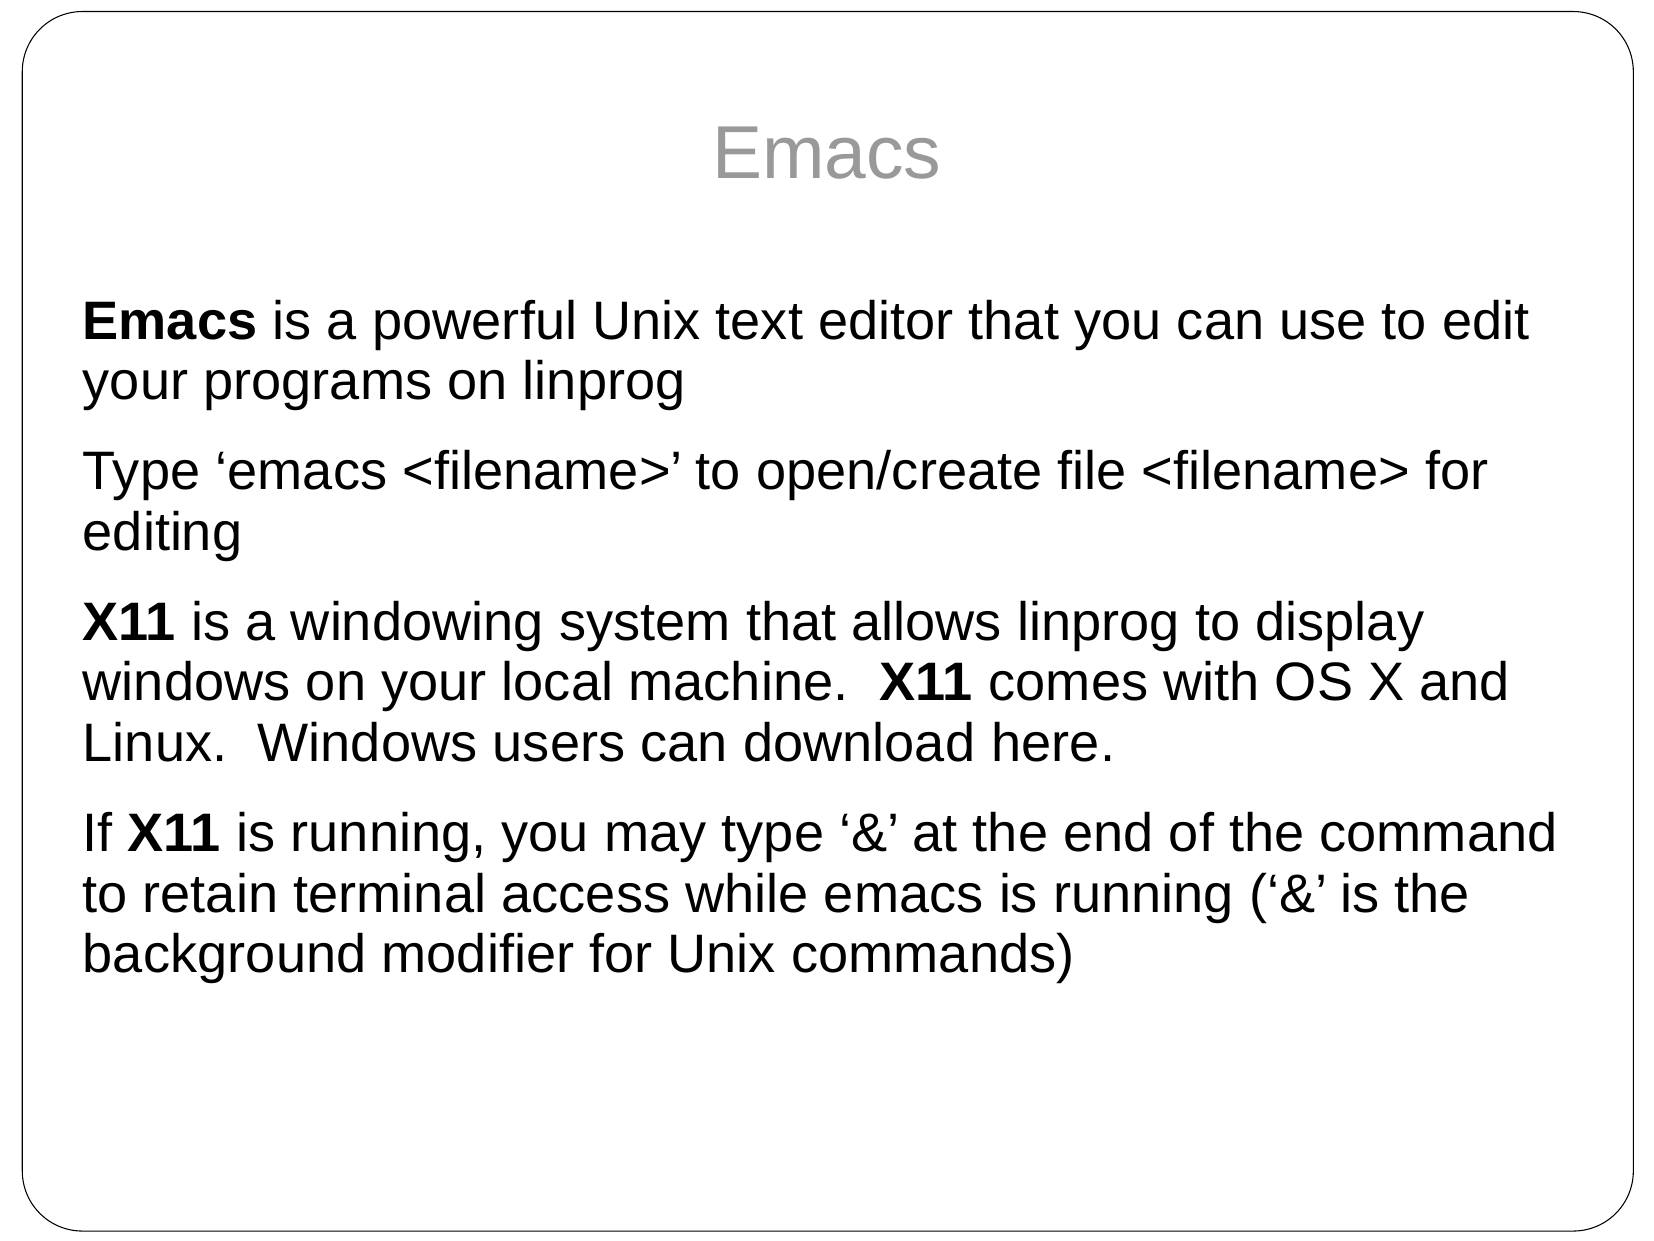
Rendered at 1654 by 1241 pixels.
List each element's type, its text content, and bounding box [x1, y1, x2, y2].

list Emacs is a powerful Unix text editor that you can use to edit your programs on linprog Type ‘emacs <filename>’ to open/create file <filename> for editing X11 is a windowing system that allows linprog to display windows on your local machine. X11 comes with OS X and Linux. Windows users can download here. If X11 is running, you may type ‘&’ at the end of the command to retain terminal access while emacs is running (‘&’ is the background modifier for Unix commands) [82, 290, 1571, 1109]
title Emacs [82, 49, 1571, 257]
